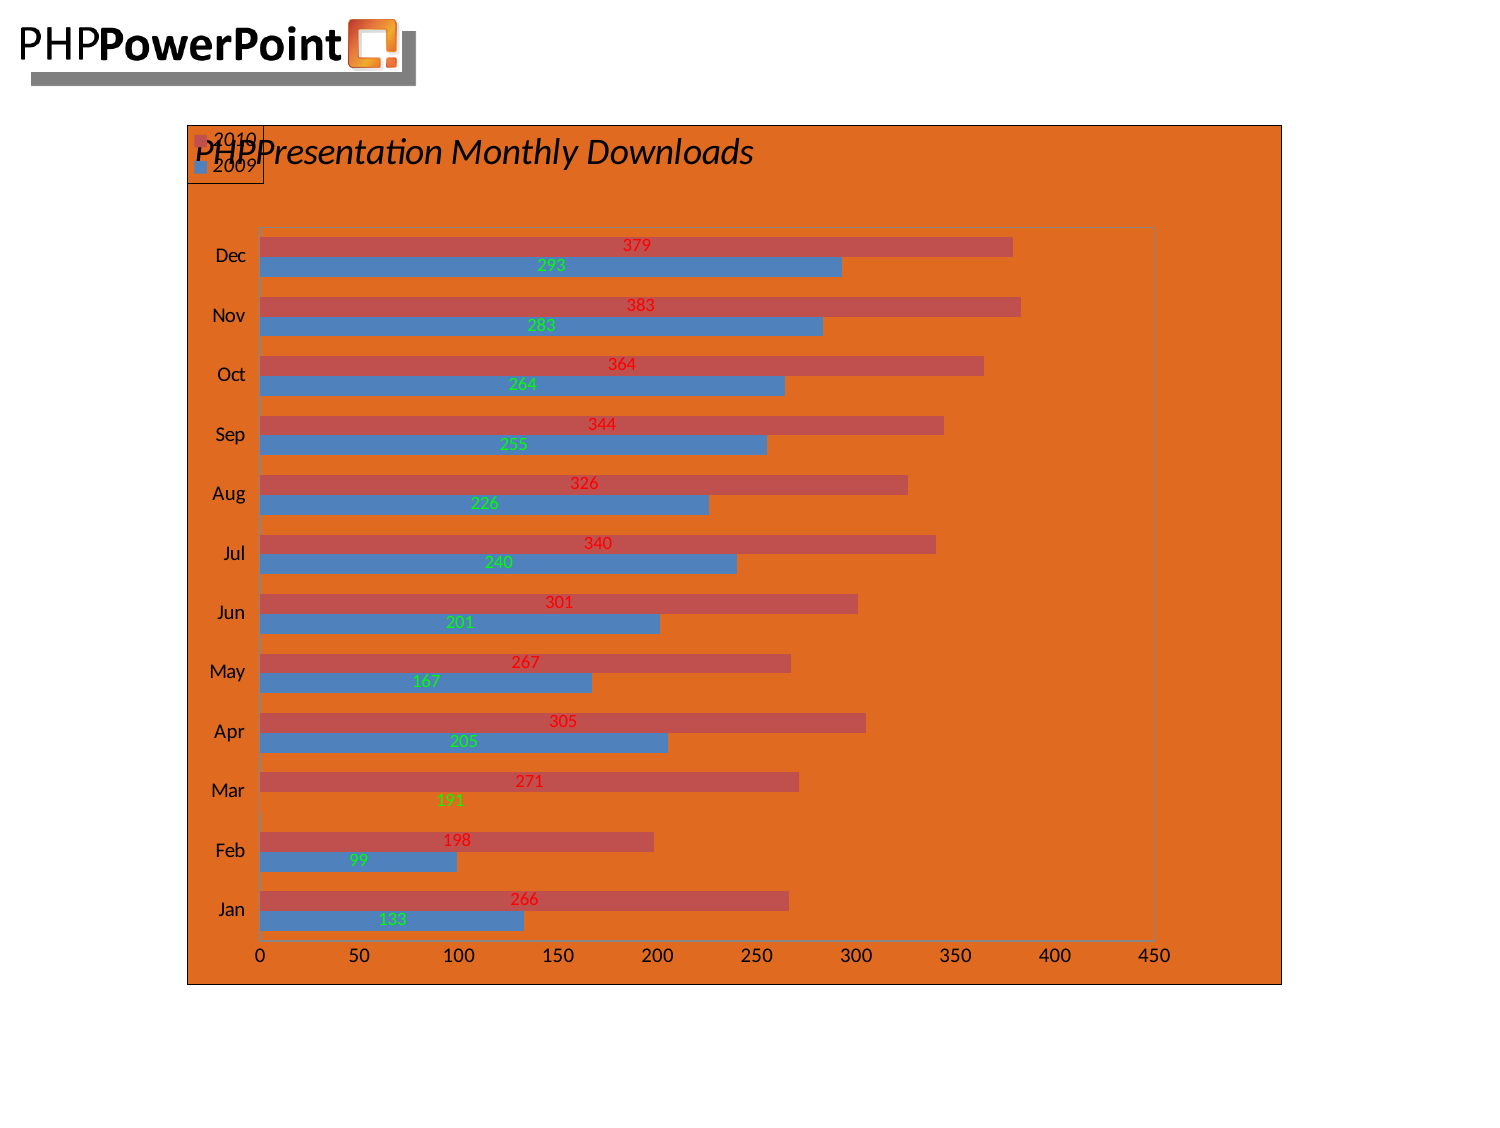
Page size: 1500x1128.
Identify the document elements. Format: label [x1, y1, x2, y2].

chart [187, 125, 1282, 985]
picture [15, 15, 402, 72]
